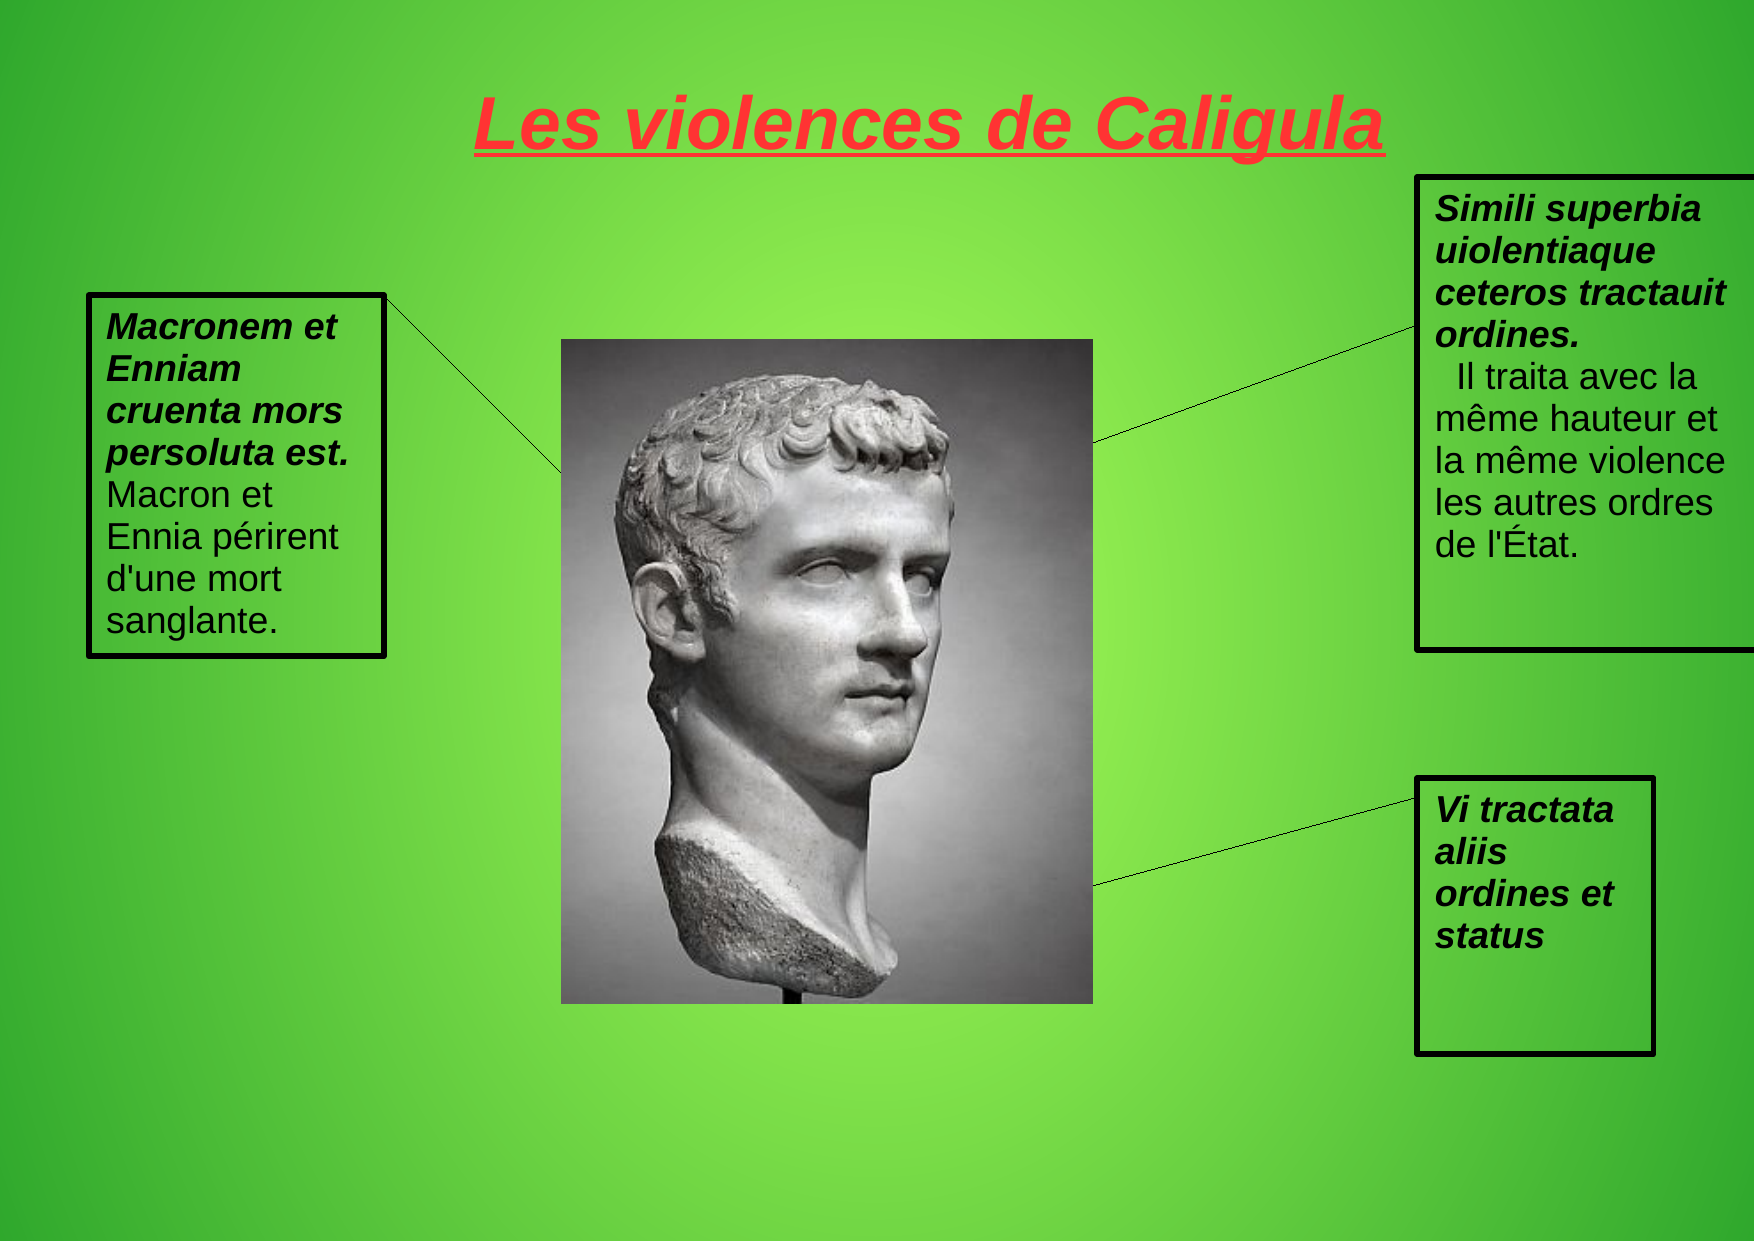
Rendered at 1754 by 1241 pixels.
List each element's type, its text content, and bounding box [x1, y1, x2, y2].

text_box Les violences de Caligula [295, 73, 1565, 257]
text_box Simili superbia uiolentiaque ceteros tractauit ordines. Il traita avec la même hauteur et la même violence les autres ordres de l'État. [1417, 177, 1754, 650]
text_box Macronem et Enniam cruenta mors persoluta est. Macron et Ennia périrent d'une mort sanglante. [88, 295, 384, 657]
picture [561, 339, 1093, 1004]
text_box Vi tractata aliis ordines et status [1417, 778, 1654, 1055]
